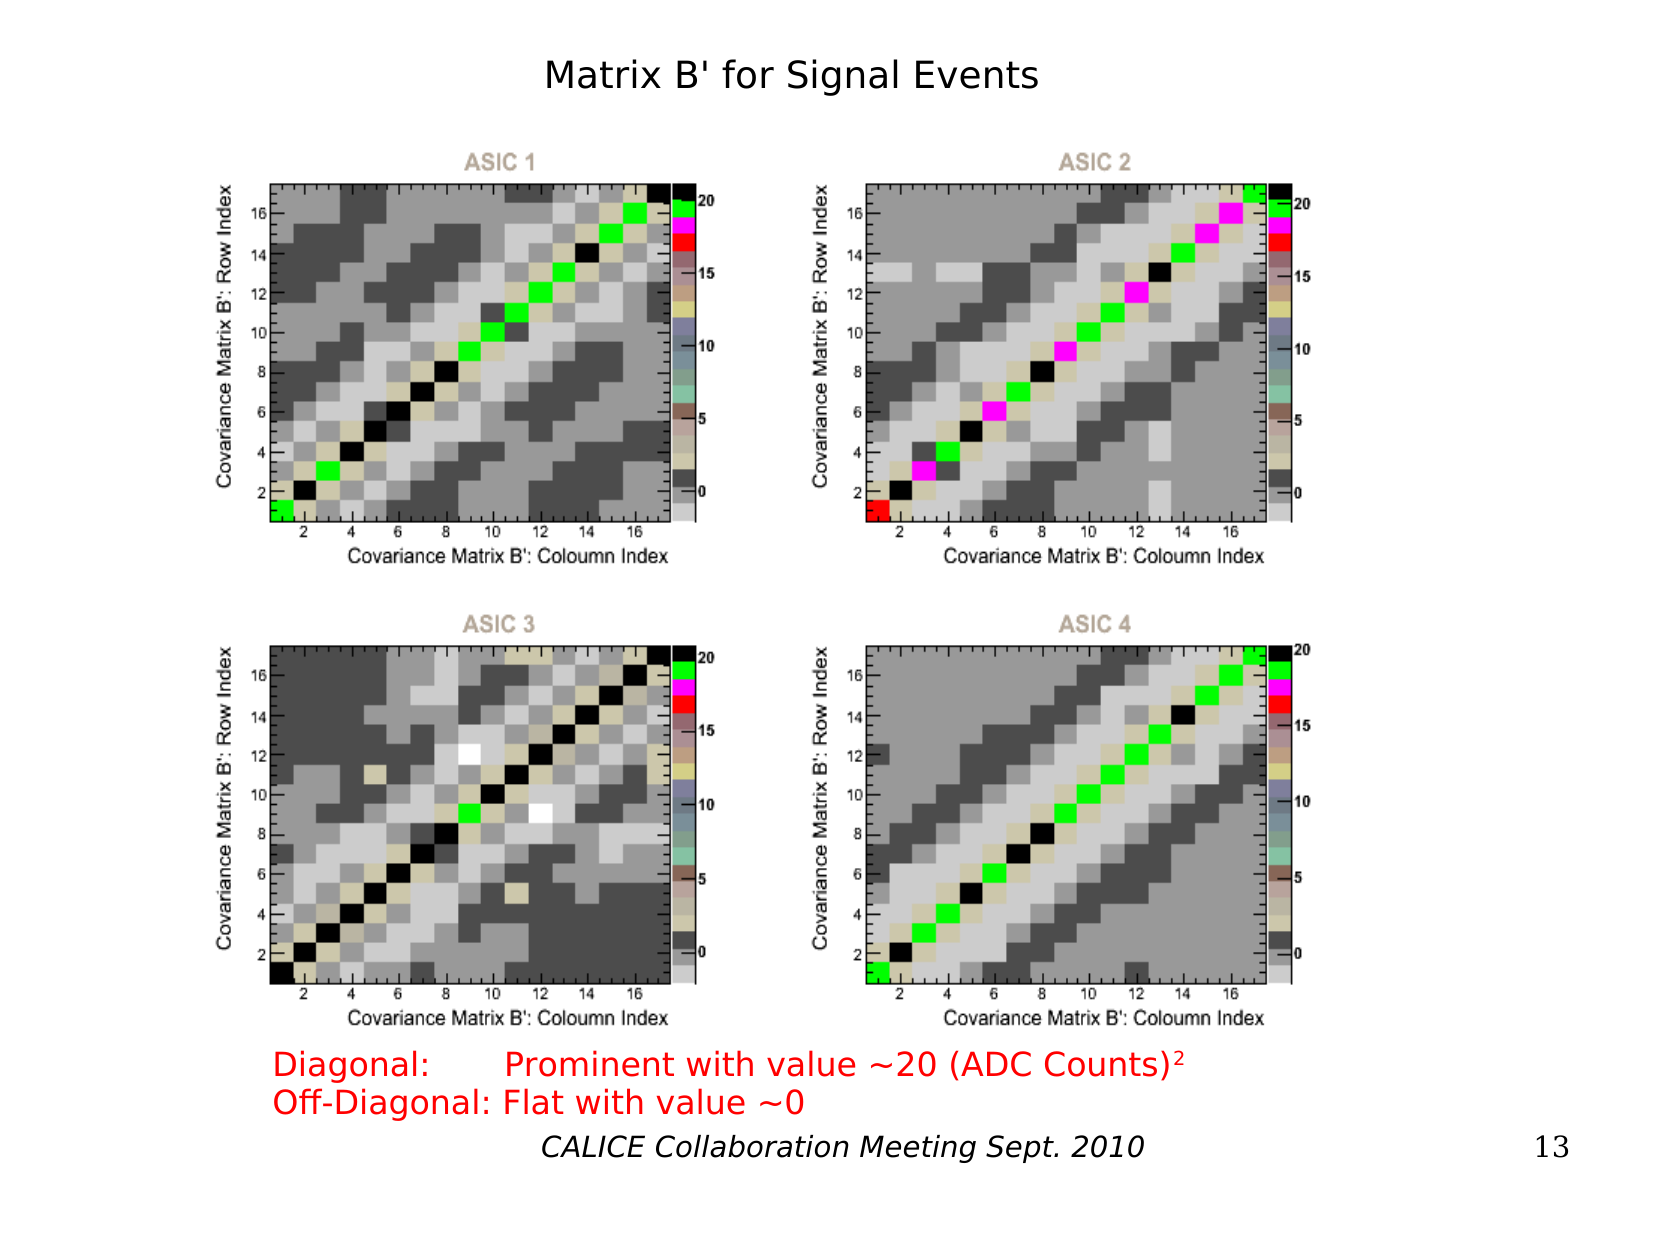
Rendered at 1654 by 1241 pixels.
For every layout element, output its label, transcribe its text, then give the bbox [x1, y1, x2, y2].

picture [174, 132, 1366, 1056]
text_box Diagonal: Prominent with value ~20 (ADC Counts)2 Off-Diagonal: Flat with value ~0 [257, 1038, 1201, 1132]
text_box Matrix B' for Signal Events [529, 46, 1068, 105]
